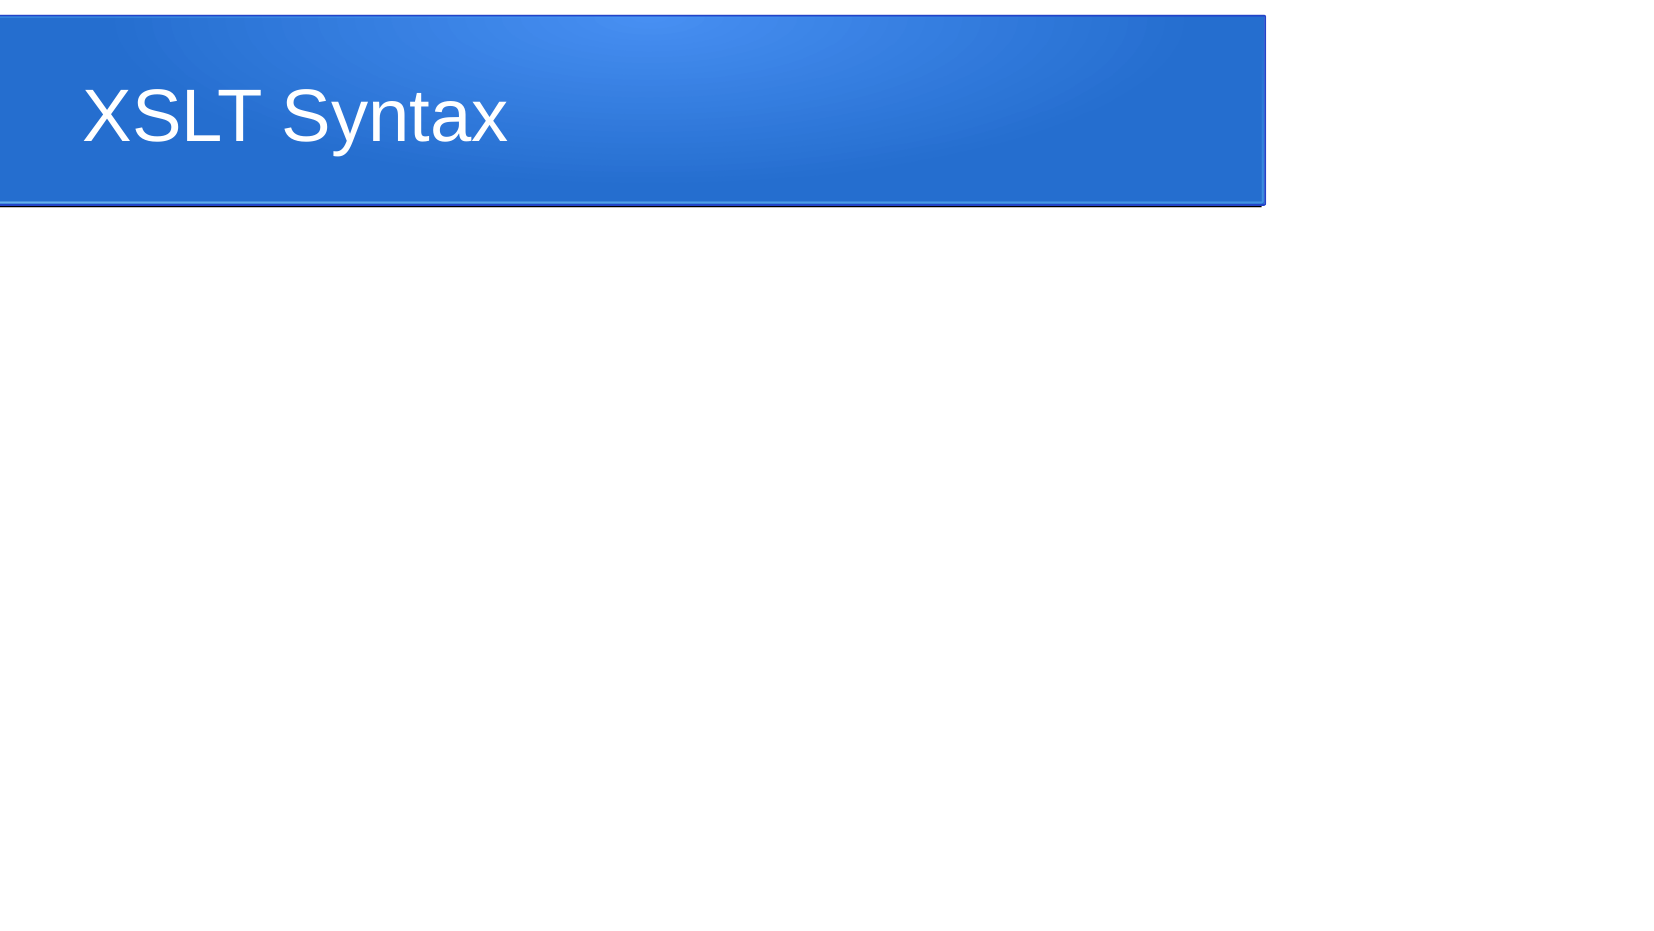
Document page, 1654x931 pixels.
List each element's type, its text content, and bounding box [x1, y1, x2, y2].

title XSLT Syntax [82, 35, 1235, 189]
picture [0, 13, 1269, 211]
